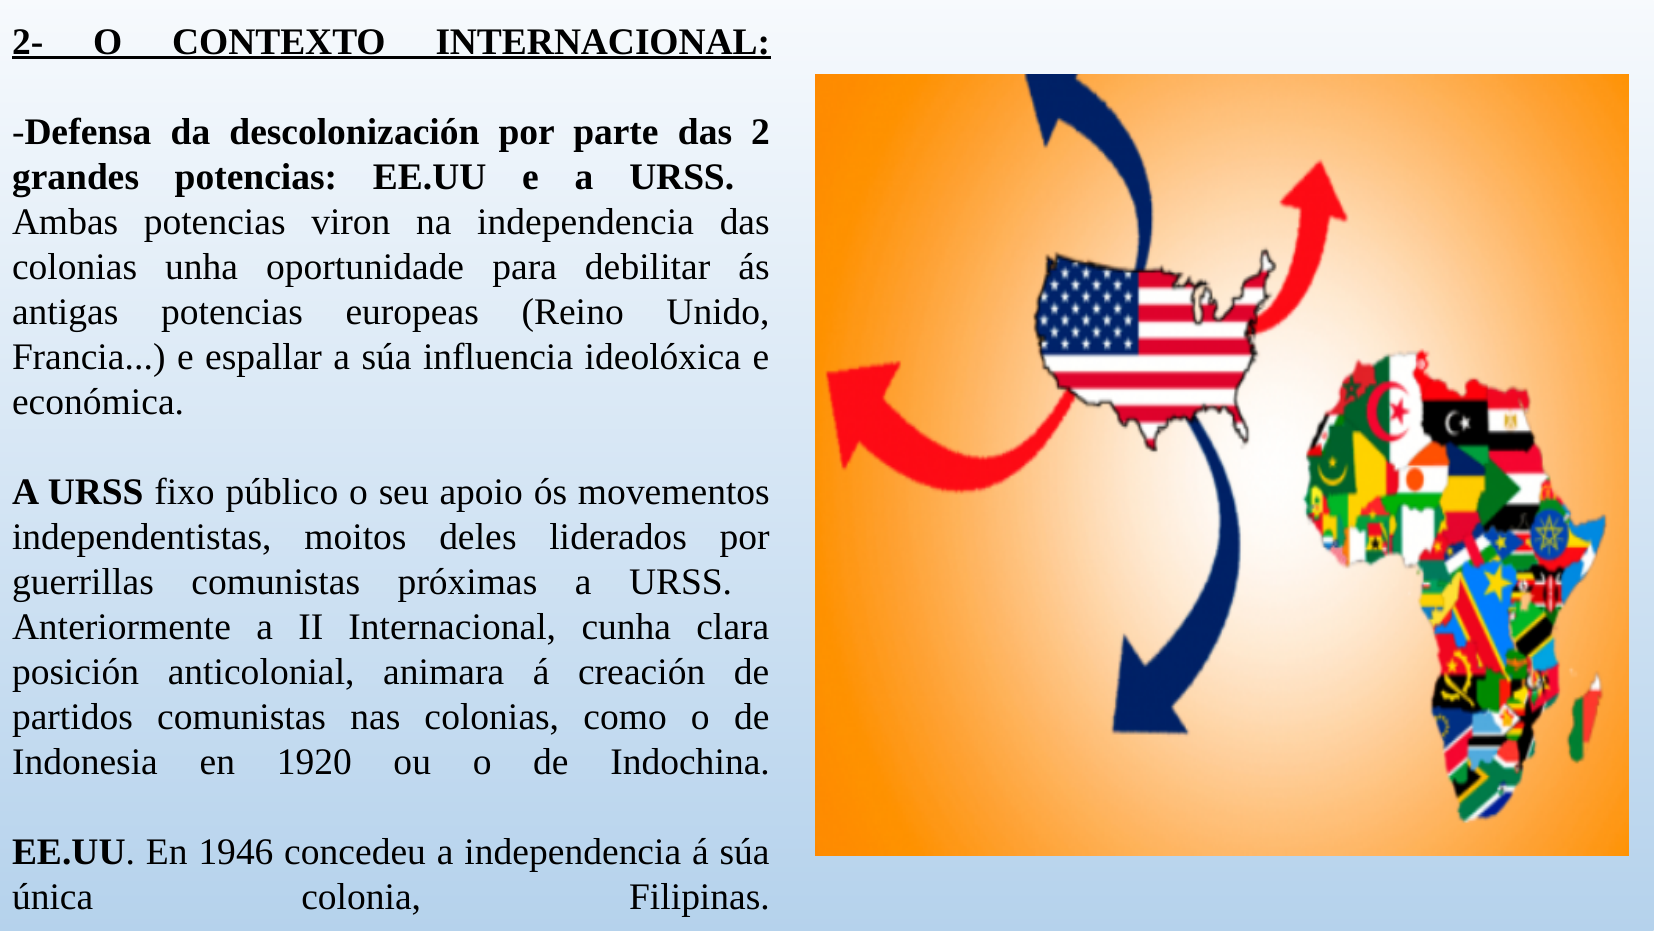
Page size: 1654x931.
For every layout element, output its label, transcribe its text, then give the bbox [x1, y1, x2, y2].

picture [815, 74, 1629, 856]
title 2- O CONTEXTO INTERNACIONAL: -Defensa da descolonización por parte das 2 grandes potencias: EE.UU e a URSS. Ambas potencias viron na independencia das colonias unha oportunidade para debilitar ás antigas potencias europeas (Reino Unido, Francia...) e espallar a súa influencia ideolóxica e económica. A URSS fixo público o seu apoio ós movementos independentistas, moitos deles liderados por guerrillas comunistas próximas a URSS. Anteriormente a II Internacional, cunha clara posición anticolonial, animara á creación de partidos comunistas nas colonias, como o de Indonesia en 1920 ou o de Indochina. EE.UU. En 1946 concedeu a independencia á súa única colonia, Filipinas. [12, 16, 774, 931]
